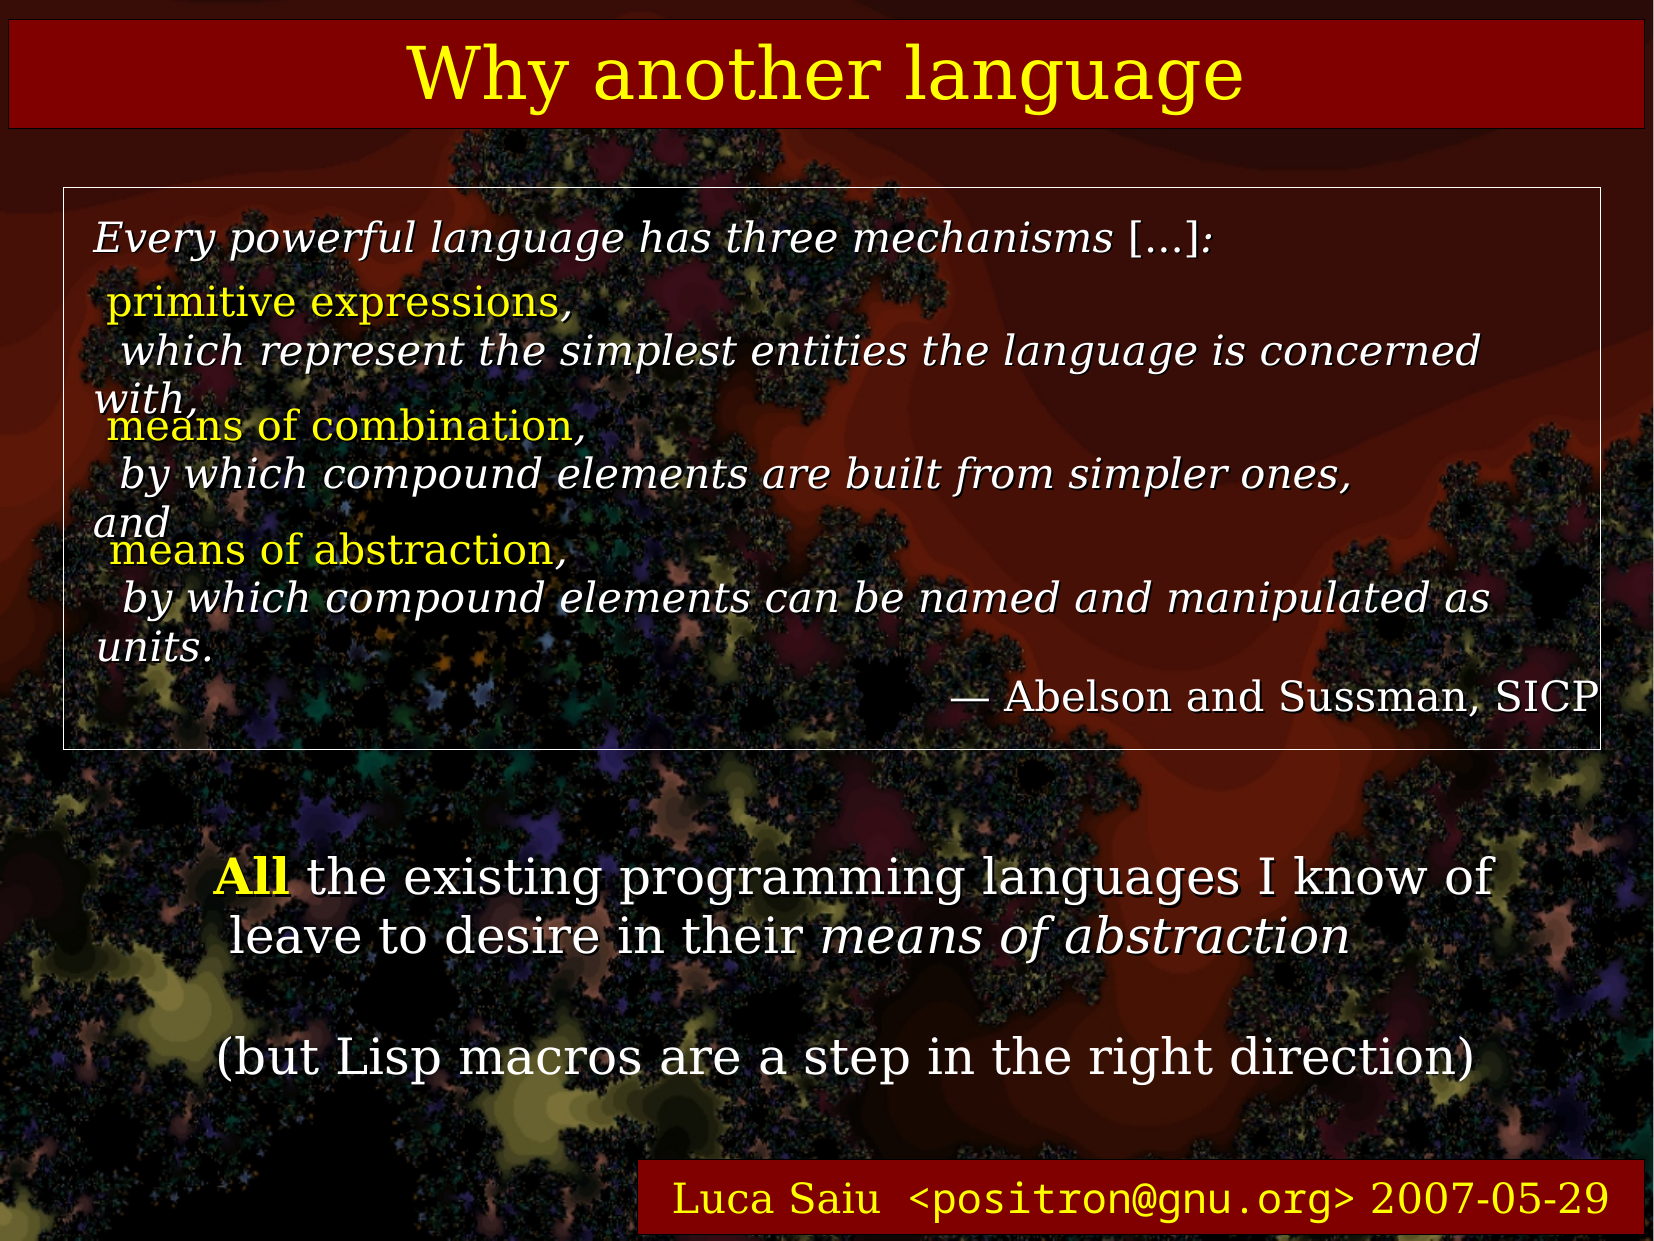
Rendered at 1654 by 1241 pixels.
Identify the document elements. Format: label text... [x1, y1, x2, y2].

text_box Luca Saiu <positron@gnu.org> 2007-05-29 [637, 1159, 1645, 1235]
text_box — Abelson and Sussman, SICP [949, 672, 1587, 722]
text_box primitive expressions, which represent the simplest entities the language is concerned with, [92, 277, 1571, 375]
text_box Why another language [8, 19, 1645, 129]
text_box Every powerful language has three mechanisms [...]: [93, 213, 1191, 262]
text_box means of abstraction, by which compound elements can be named and manipulated as units. [95, 525, 1592, 623]
text_box means of combination, by which compound elements are built from simpler ones, and [92, 401, 1417, 499]
text_box (but Lisp macros are a step in the right direction) [199, 1028, 1493, 1087]
text_box All the existing programming languages I know of leave to desire in their means of abstraction [197, 848, 1510, 966]
picture [0, 0, 1654, 1241]
